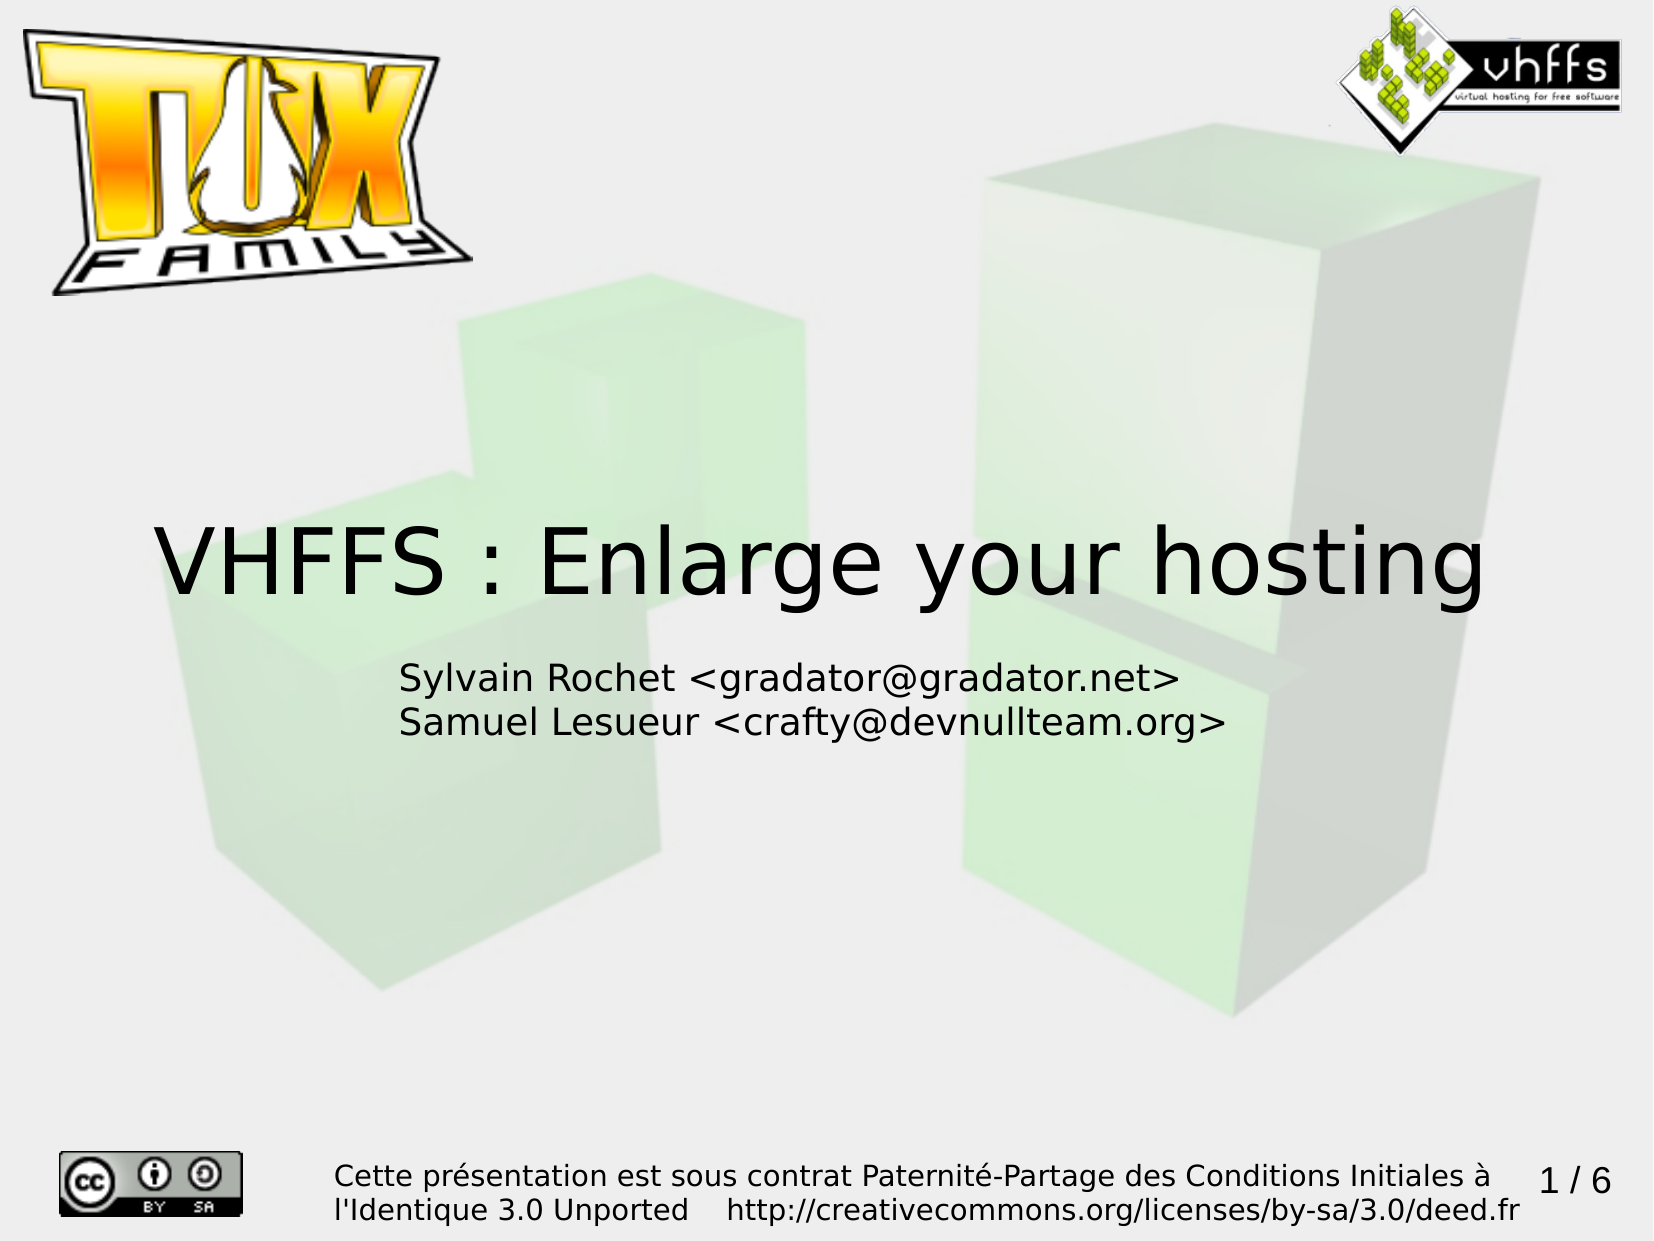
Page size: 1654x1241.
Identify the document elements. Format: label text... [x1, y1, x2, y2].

text_box Cette présentation est sous contrat Paternité-Partage des Conditions Initiales à l'Identique 3.0 Unported http://creativecommons.org/licenses/by-sa/3.0/deed.fr [319, 1151, 1536, 1235]
text_box <numéro> / 6 [1328, 1151, 1627, 1225]
text_box VHFFS : Enlarge your hosting [138, 501, 1536, 624]
picture [0, 0, 1654, 1241]
text_box Sylvain Rochet <gradator@gradator.net> Samuel Lesueur <crafty@devnullteam.org> [383, 649, 1329, 768]
